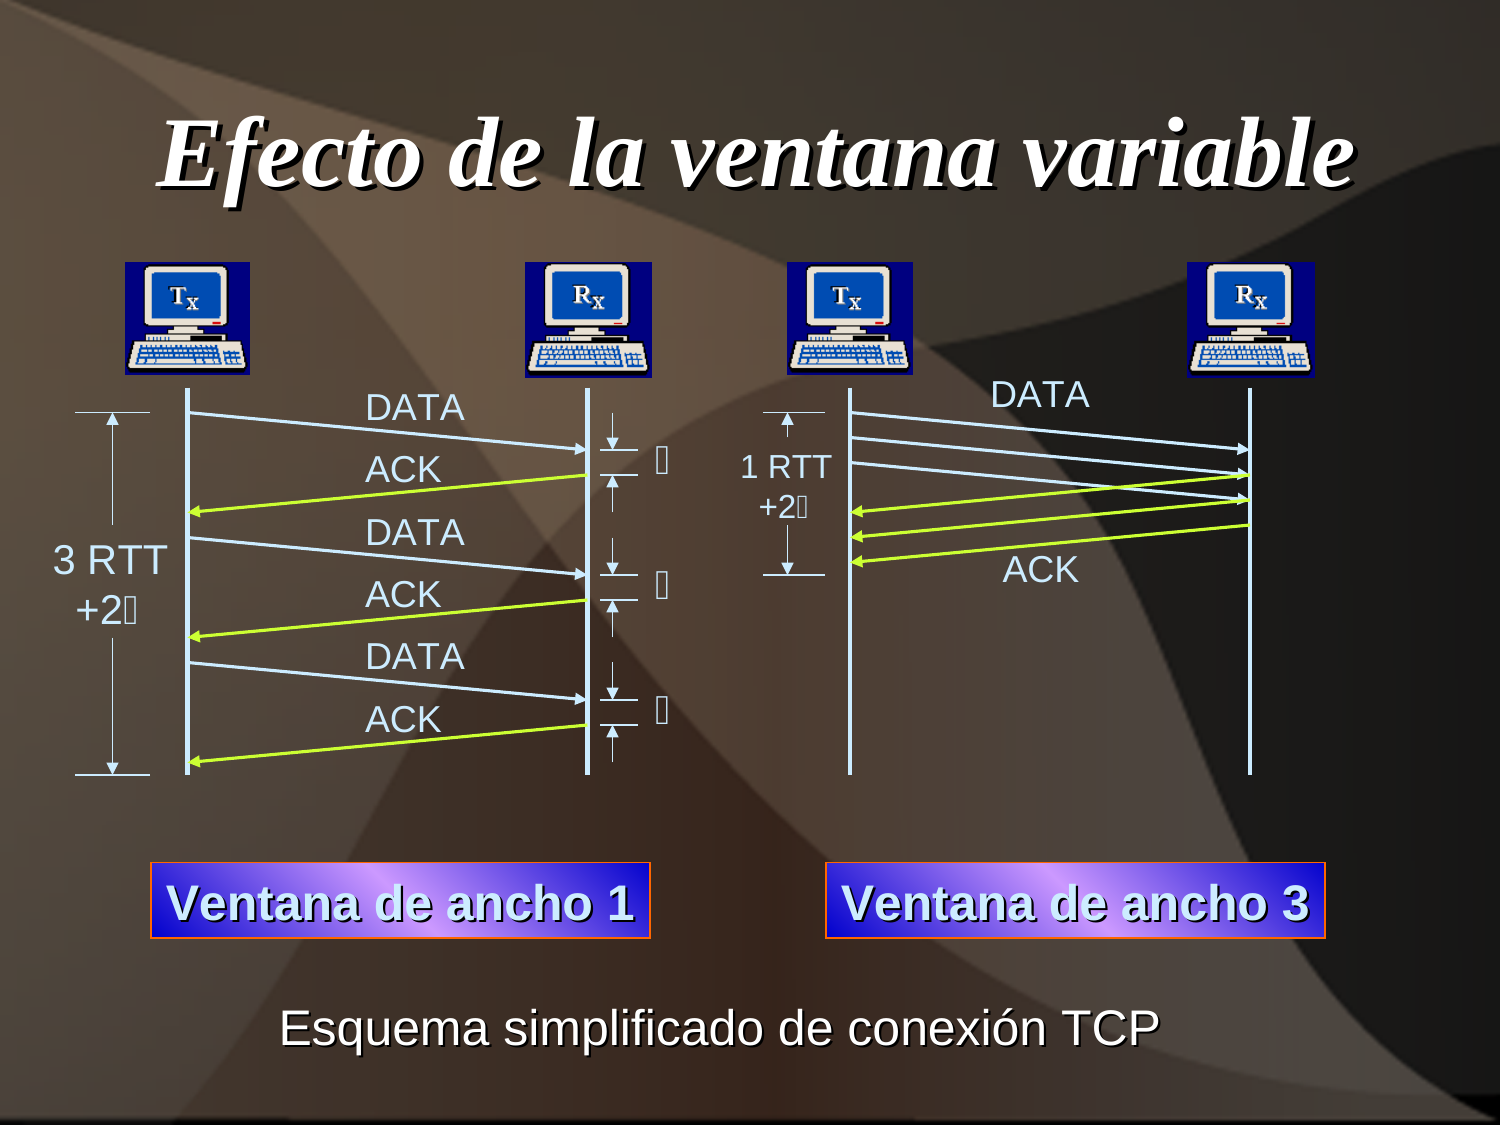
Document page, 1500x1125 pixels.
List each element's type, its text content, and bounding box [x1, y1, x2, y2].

picture [0, 0, 1500, 1125]
text_box Ventana de ancho 1 [151, 862, 651, 938]
text_box DATA [350, 374, 480, 436]
chart [1187, 262, 1315, 378]
text_box Ventana de ancho 3 [826, 862, 1326, 938]
text_box  [640, 675, 686, 741]
text_box Esquema simplificado de conexión TCP [263, 987, 1177, 1063]
text_box ACK [350, 562, 458, 623]
text_box 3 RTT +2 [37, 524, 184, 641]
chart [787, 262, 913, 376]
text_box Efecto de la ventana variable [106, 92, 1372, 213]
text_box DATA [975, 362, 1105, 423]
text_box 1 RTT +2 [725, 437, 848, 533]
chart [125, 262, 250, 376]
text_box  [640, 549, 686, 616]
chart [525, 262, 652, 378]
text_box ACK [350, 437, 458, 498]
text_box  [640, 425, 686, 491]
text_box DATA [350, 624, 480, 686]
text_box DATA [350, 499, 480, 561]
text_box ACK [350, 687, 458, 748]
text_box ACK [987, 537, 1095, 598]
